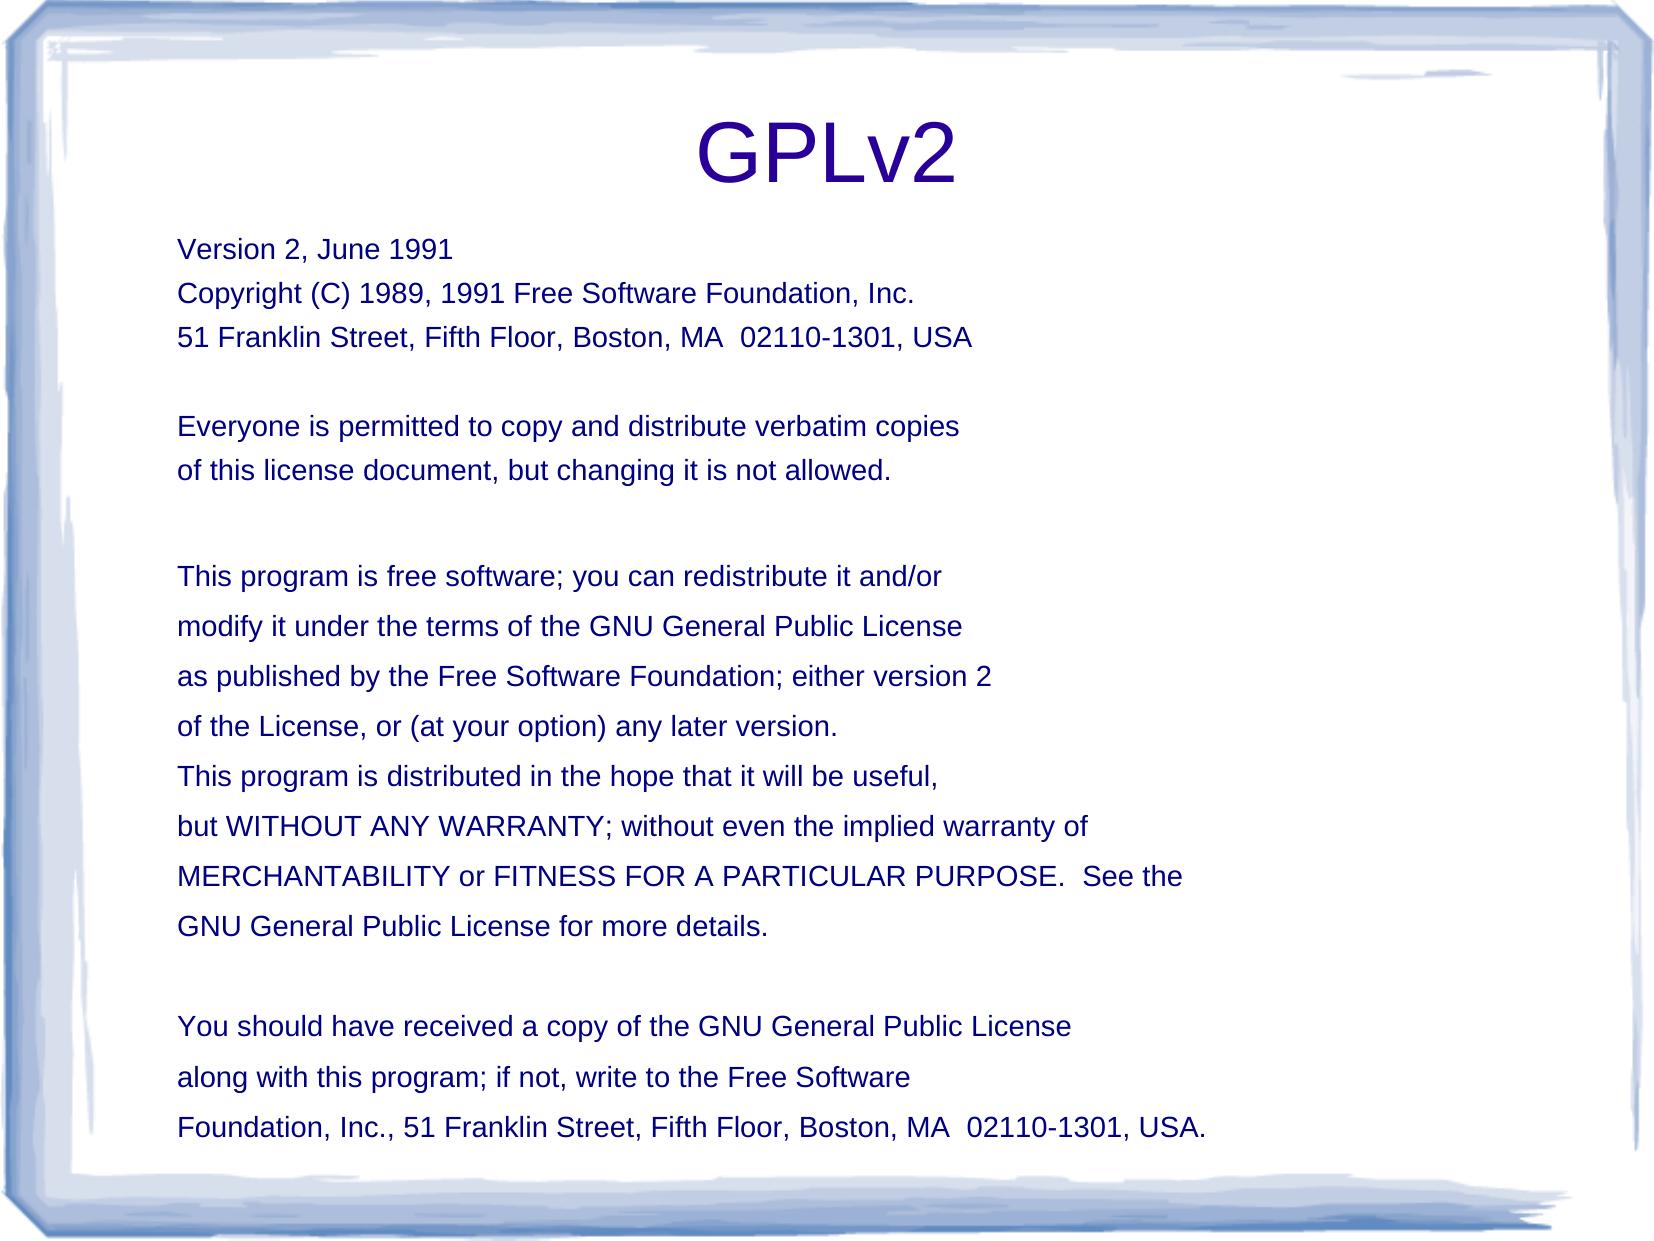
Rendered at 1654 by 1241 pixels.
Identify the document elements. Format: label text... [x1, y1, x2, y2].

list Version 2, June 1991 Copyright (C) 1989, 1991 Free Software Foundation, Inc. 51 Franklin Street, Fifth Floor, Boston, MA 02110-1301, USA Everyone is permitted to copy and distribute verbatim copies of this license document, but changing it is not allowed. This program is free software; you can redistribute it and/or modify it under the terms of the GNU General Public License as published by the Free Software Foundation; either version 2 of the License, or (at your option) any later version. This program is distributed in the hope that it will be useful, but WITHOUT ANY WARRANTY; without even the implied warranty of MERCHANTABILITY or FITNESS FOR A PARTICULAR PURPOSE. See the GNU General Public License for more details. You should have received a copy of the GNU General Public License along with this program; if not, write to the Free Software Foundation, Inc., 51 Franklin Street, Fifth Floor, Boston, MA 02110-1301, USA. [106, 233, 1559, 1198]
title GPLv2 [82, 49, 1571, 257]
picture [0, 0, 1654, 1241]
